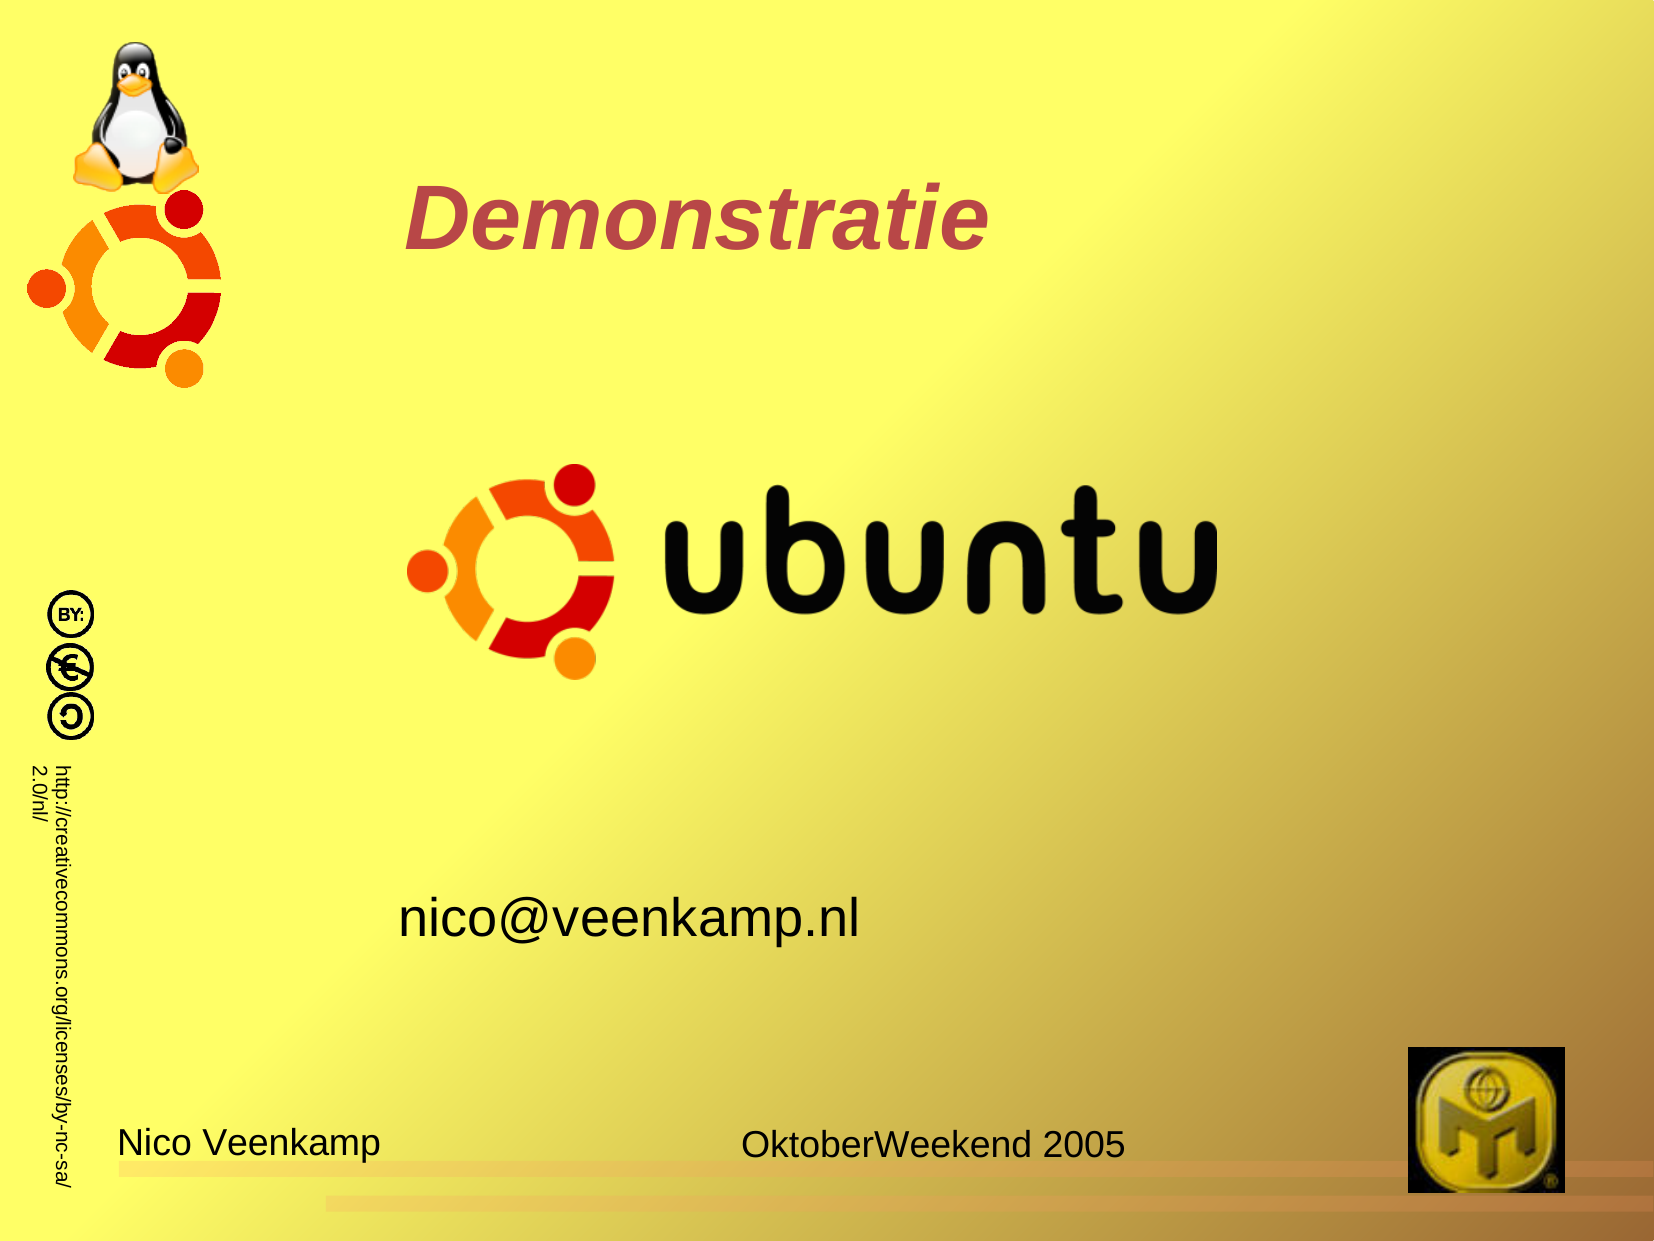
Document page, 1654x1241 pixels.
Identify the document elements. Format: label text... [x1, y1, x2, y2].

picture [46, 643, 94, 691]
picture [47, 692, 94, 740]
picture [27, 42, 222, 388]
picture [47, 590, 94, 638]
text_box nico@veenkamp.nl [383, 880, 793, 963]
text_box Demonstratie [389, 159, 1134, 325]
picture [407, 464, 1217, 680]
text_box http://creativecommons.org/licenses/by-nc-sa/2.0/nl/ [0, 750, 83, 1232]
picture [1408, 1047, 1565, 1193]
